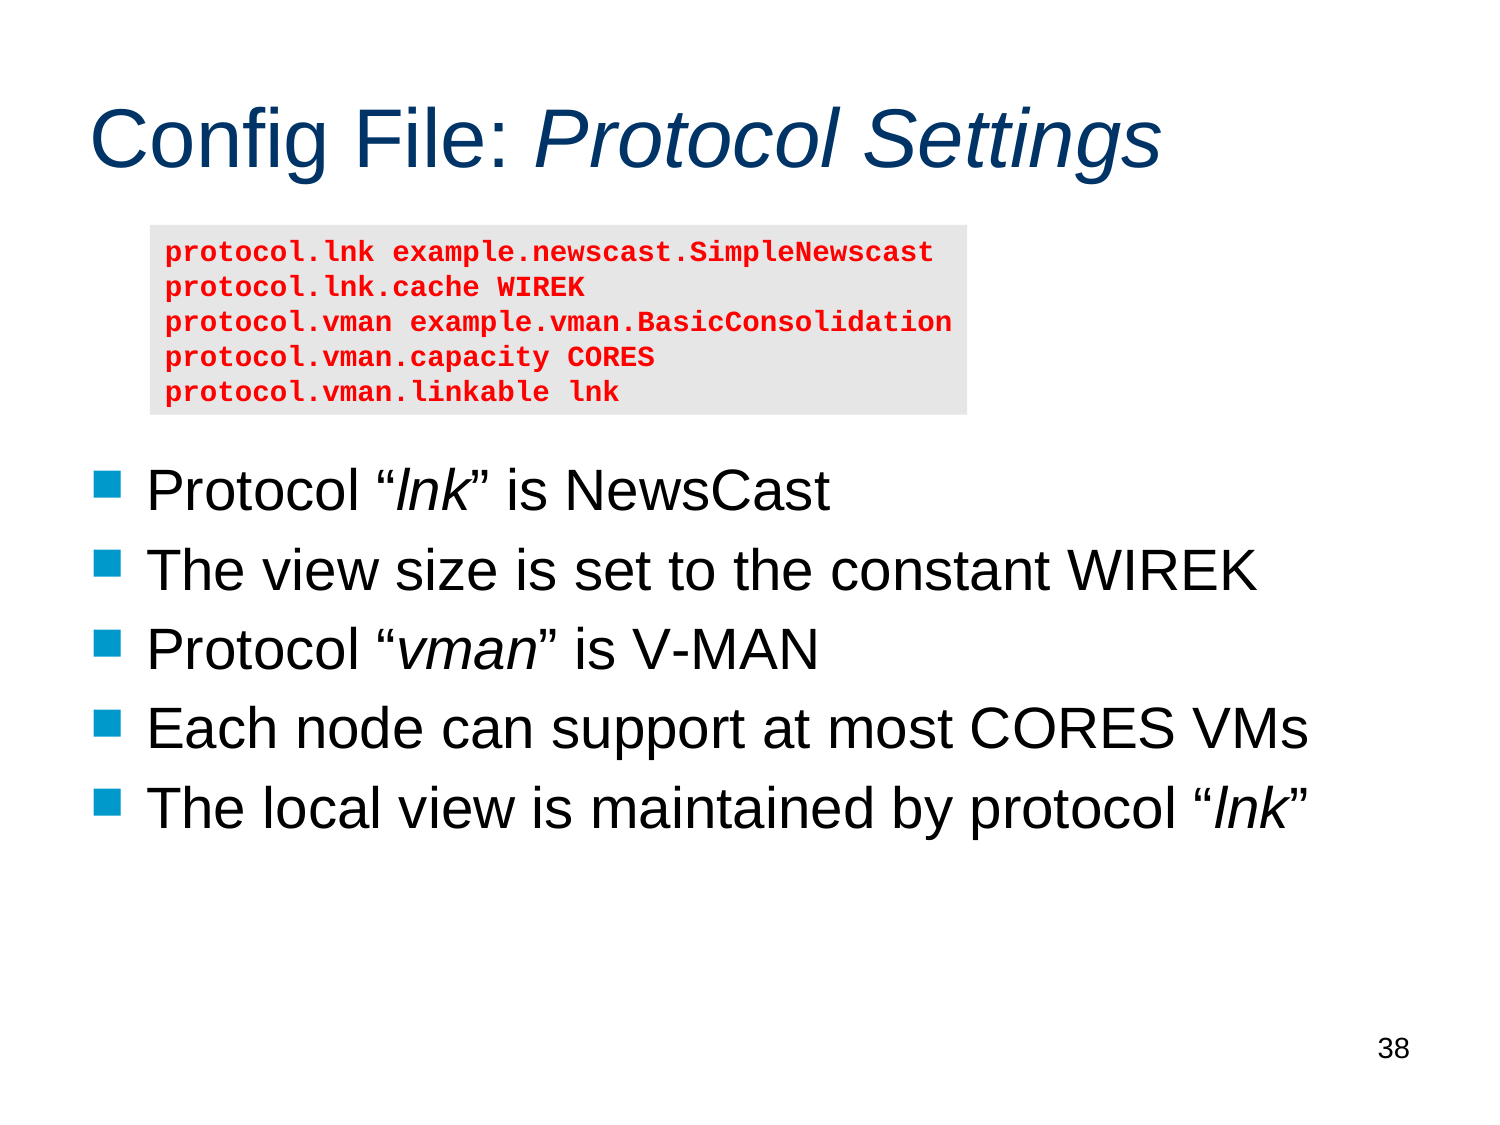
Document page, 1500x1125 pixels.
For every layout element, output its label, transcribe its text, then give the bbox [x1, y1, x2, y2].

list Protocol “lnk” is NewsCast The view size is set to the constant WIREK Protocol “vman” is V-MAN Each node can support at most CORES VMs The local view is maintained by protocol “lnk” [75, 450, 1425, 849]
title Config File: Protocol Settings [75, 44, 1425, 233]
text_box protocol.lnk example.newscast.SimpleNewscast protocol.lnk.cache WIREK protocol.vman example.vman.BasicConsolidation protocol.vman.capacity CORES protocol.vman.linkable lnk [149, 224, 968, 415]
